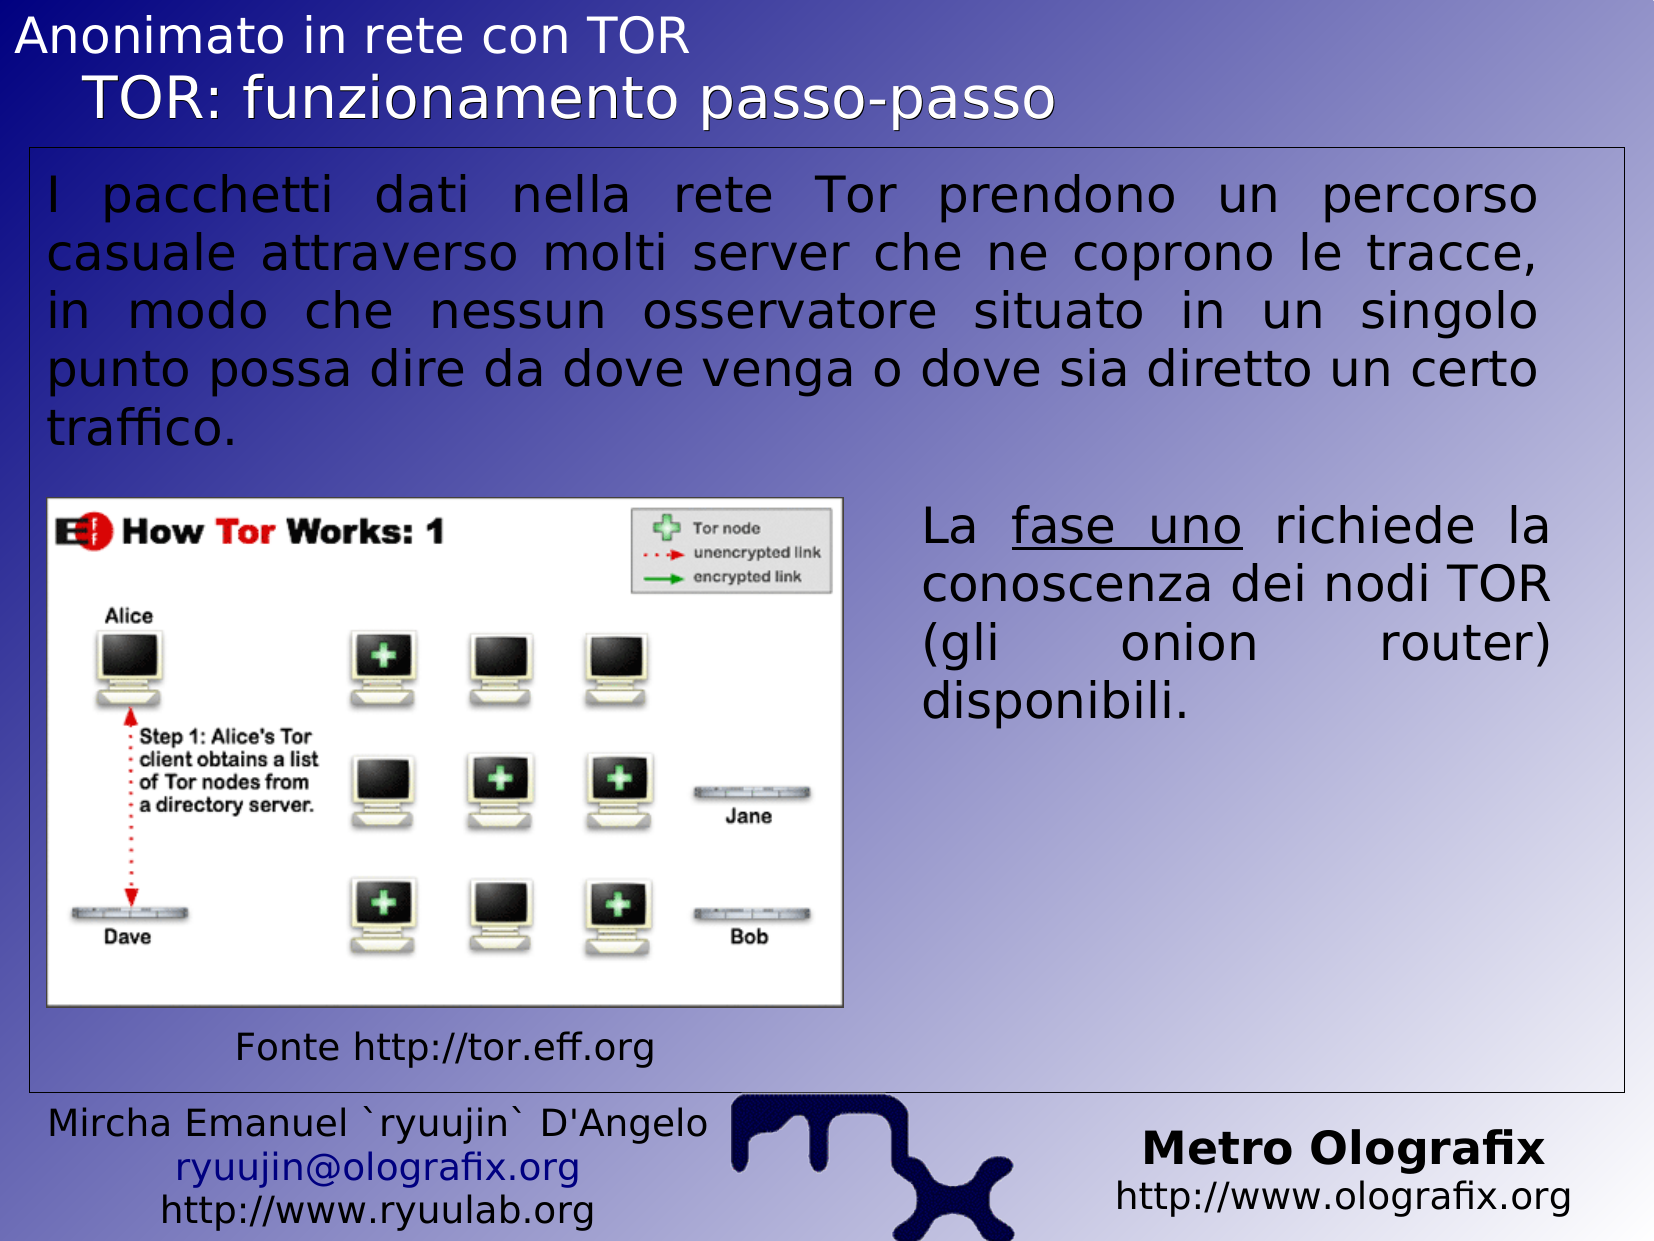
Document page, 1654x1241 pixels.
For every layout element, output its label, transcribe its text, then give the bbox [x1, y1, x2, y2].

text_box Fonte http://tor.eff.org [54, 1018, 836, 1077]
text_box Anonimato in rete con TOR [0, 0, 1595, 74]
text_box Metro Olografix http://www.olografix.org [1034, 1114, 1654, 1227]
picture [46, 497, 844, 1008]
text_box I pacchetti dati nella rete Tor prendono un percorso casuale attraverso molti server che ne coprono le tracce, in modo che nessun osservatore situato in un singolo punto possa dire da dove venga o dove sia diretto un certo traffico. [31, 158, 1555, 465]
title TOR: funzionamento passo-passo [82, 49, 1571, 148]
text_box La fase uno richiede la conoscenza dei nodi TOR (gli onion router) disponibili. [906, 489, 1568, 738]
text_box Mircha Emanuel `ryuujin` D'Angelo ryuujin@olografix.org http://www.ryuulab.org [0, 1094, 757, 1241]
picture [720, 1068, 1033, 1241]
